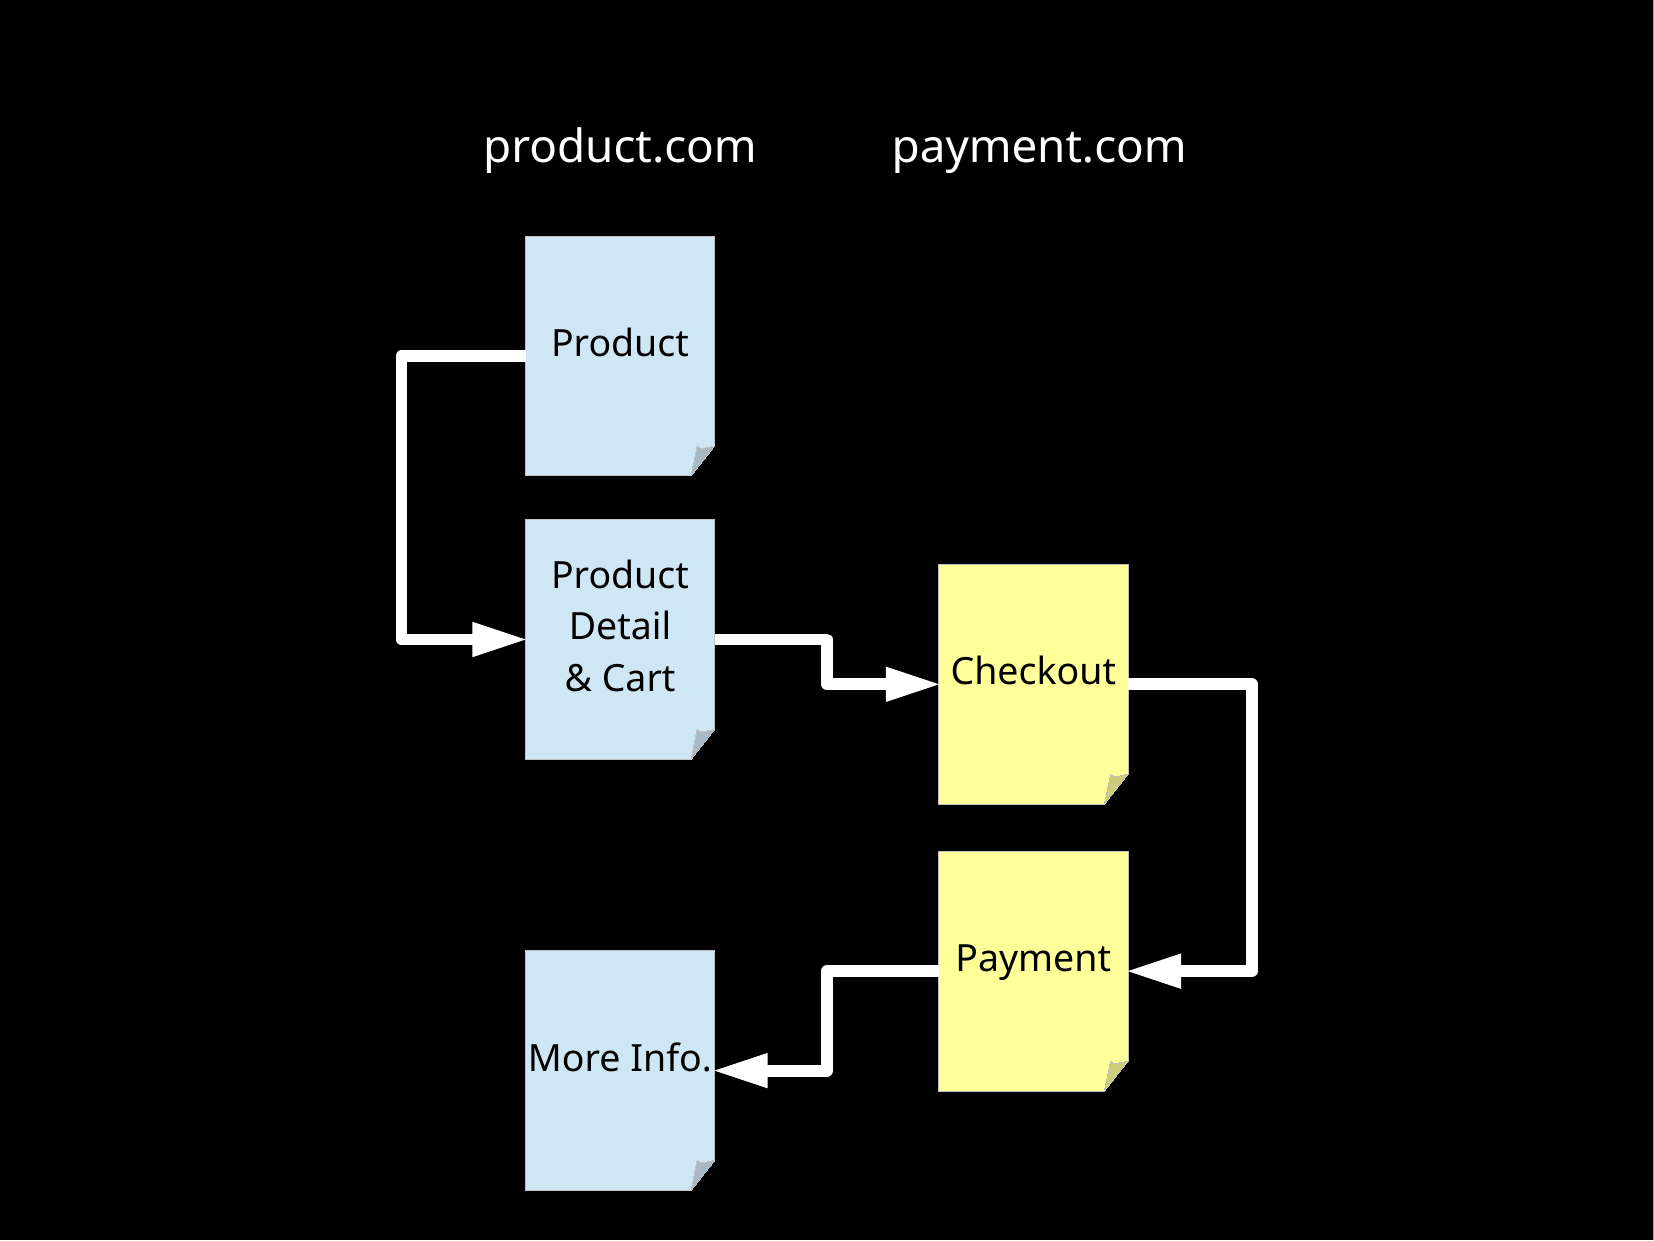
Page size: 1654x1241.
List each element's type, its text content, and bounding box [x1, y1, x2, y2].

text_box Checkout [938, 564, 1129, 805]
text_box Product [525, 236, 715, 476]
text_box product.com [437, 106, 804, 175]
text_box Payment [938, 851, 1129, 1092]
text_box payment.com [856, 106, 1223, 175]
text_box More Info. [525, 950, 715, 1191]
text_box Product Detail & Cart [525, 519, 715, 760]
